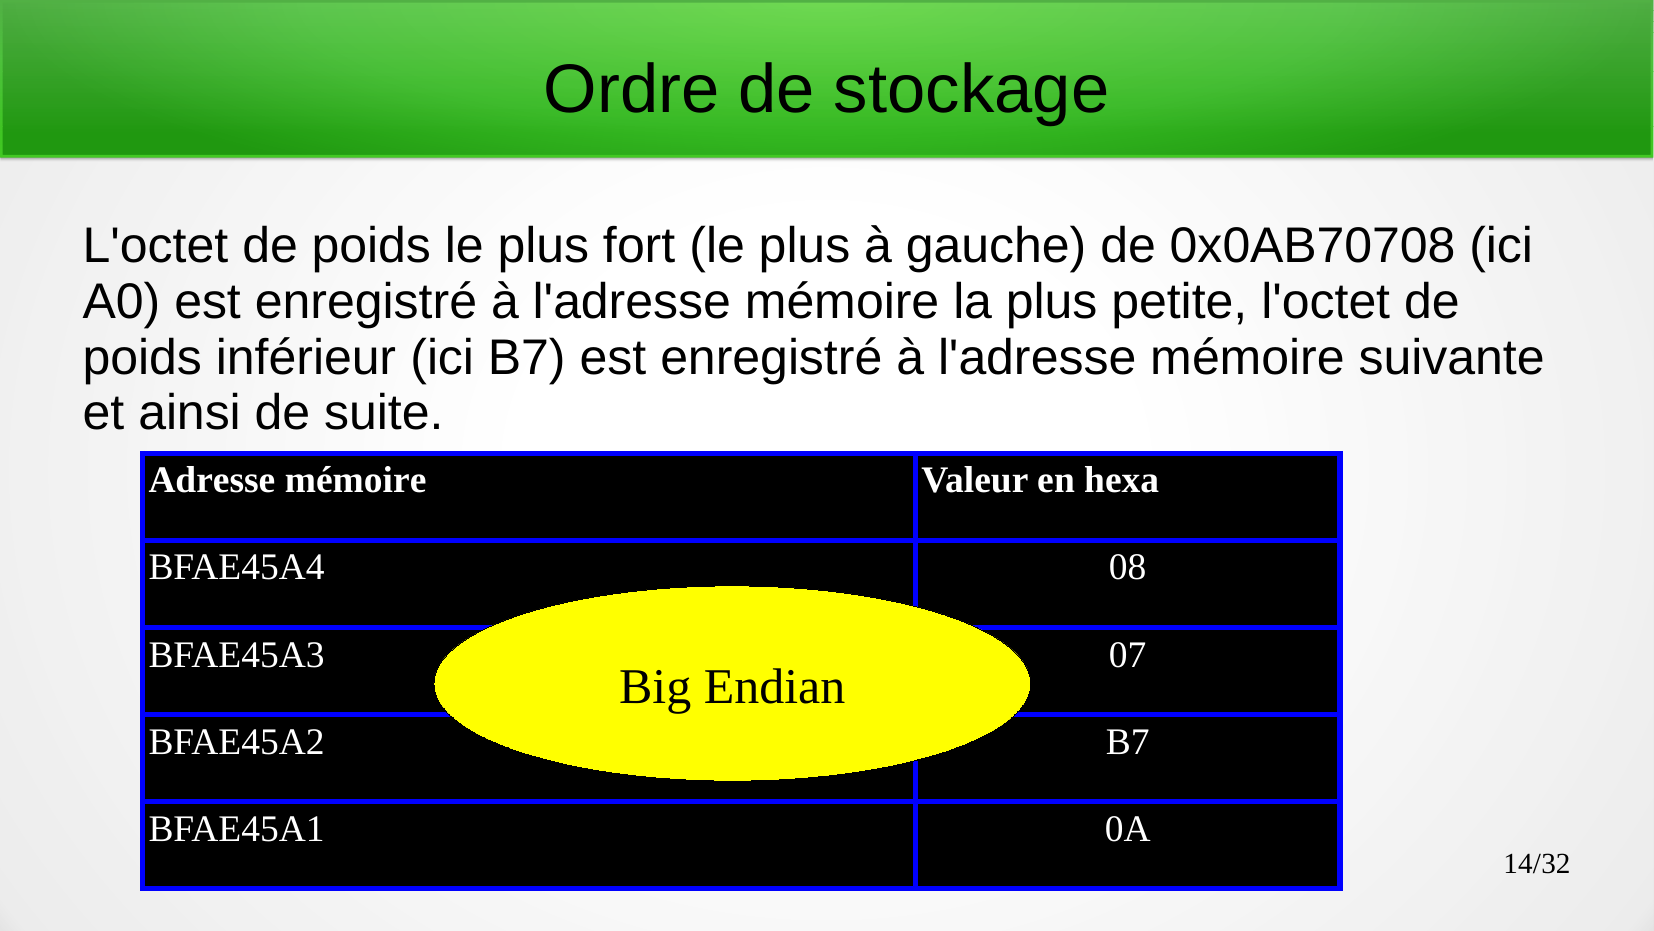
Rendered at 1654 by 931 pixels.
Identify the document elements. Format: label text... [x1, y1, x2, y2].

table_cell BFAE45A4 [145, 543, 913, 625]
table_cell B7 [918, 717, 1337, 799]
table_header Adresse mémoire [145, 456, 913, 538]
table_cell BFAE45A2 [145, 717, 913, 799]
table_cell 08 [918, 543, 1337, 625]
table_cell BFAE45A3 [145, 630, 480, 712]
list L'octet de poids le plus fort (le plus à gauche) de 0x0AB70708 (ici A0) est enregistré à l'adresse mémoire la plus petite, l'octet de poids inférieur (ici B7) est enregistré à l'adresse mémoire suivante et ainsi de suite. [82, 217, 1571, 820]
table_cell BFAE45A1 [145, 804, 913, 886]
table_header Valeur en hexa [918, 456, 1337, 538]
title Ordre de stockage [82, 35, 1571, 142]
table_cell 07 [984, 630, 1337, 712]
text_box Big Endian [433, 585, 1031, 782]
table_cell 0A [918, 804, 1337, 886]
